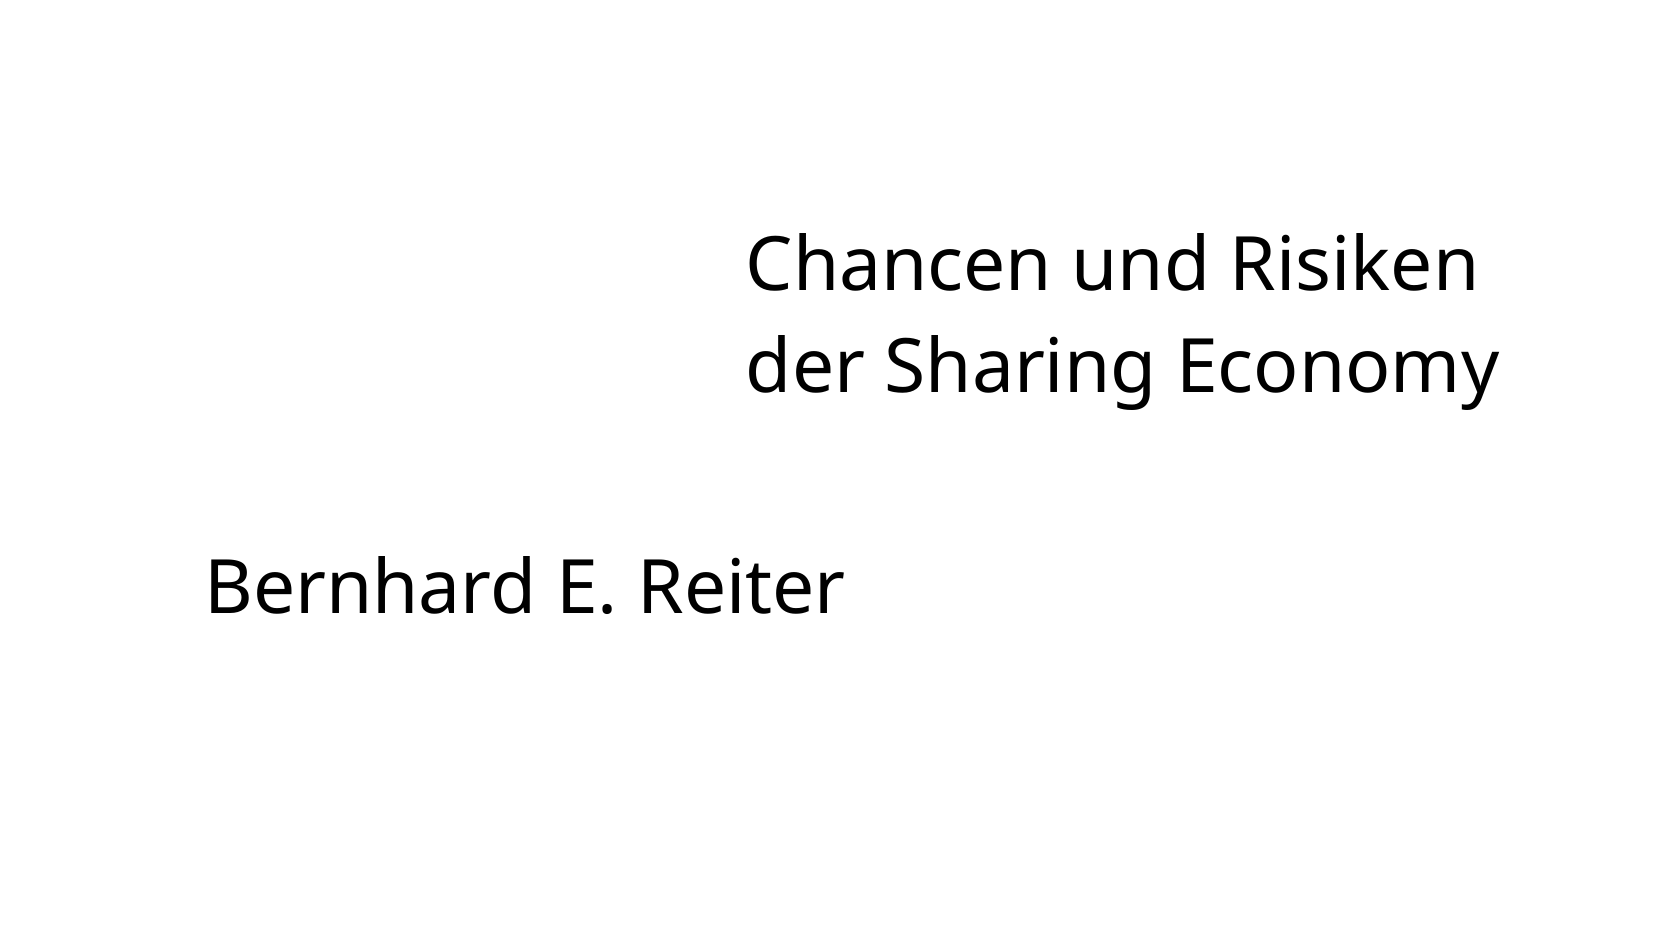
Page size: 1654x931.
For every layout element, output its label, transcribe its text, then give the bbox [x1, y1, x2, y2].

text_box Chancen und Risiken der Sharing Economy [731, 202, 1484, 394]
text_box Bernhard E. Reiter [189, 526, 843, 629]
